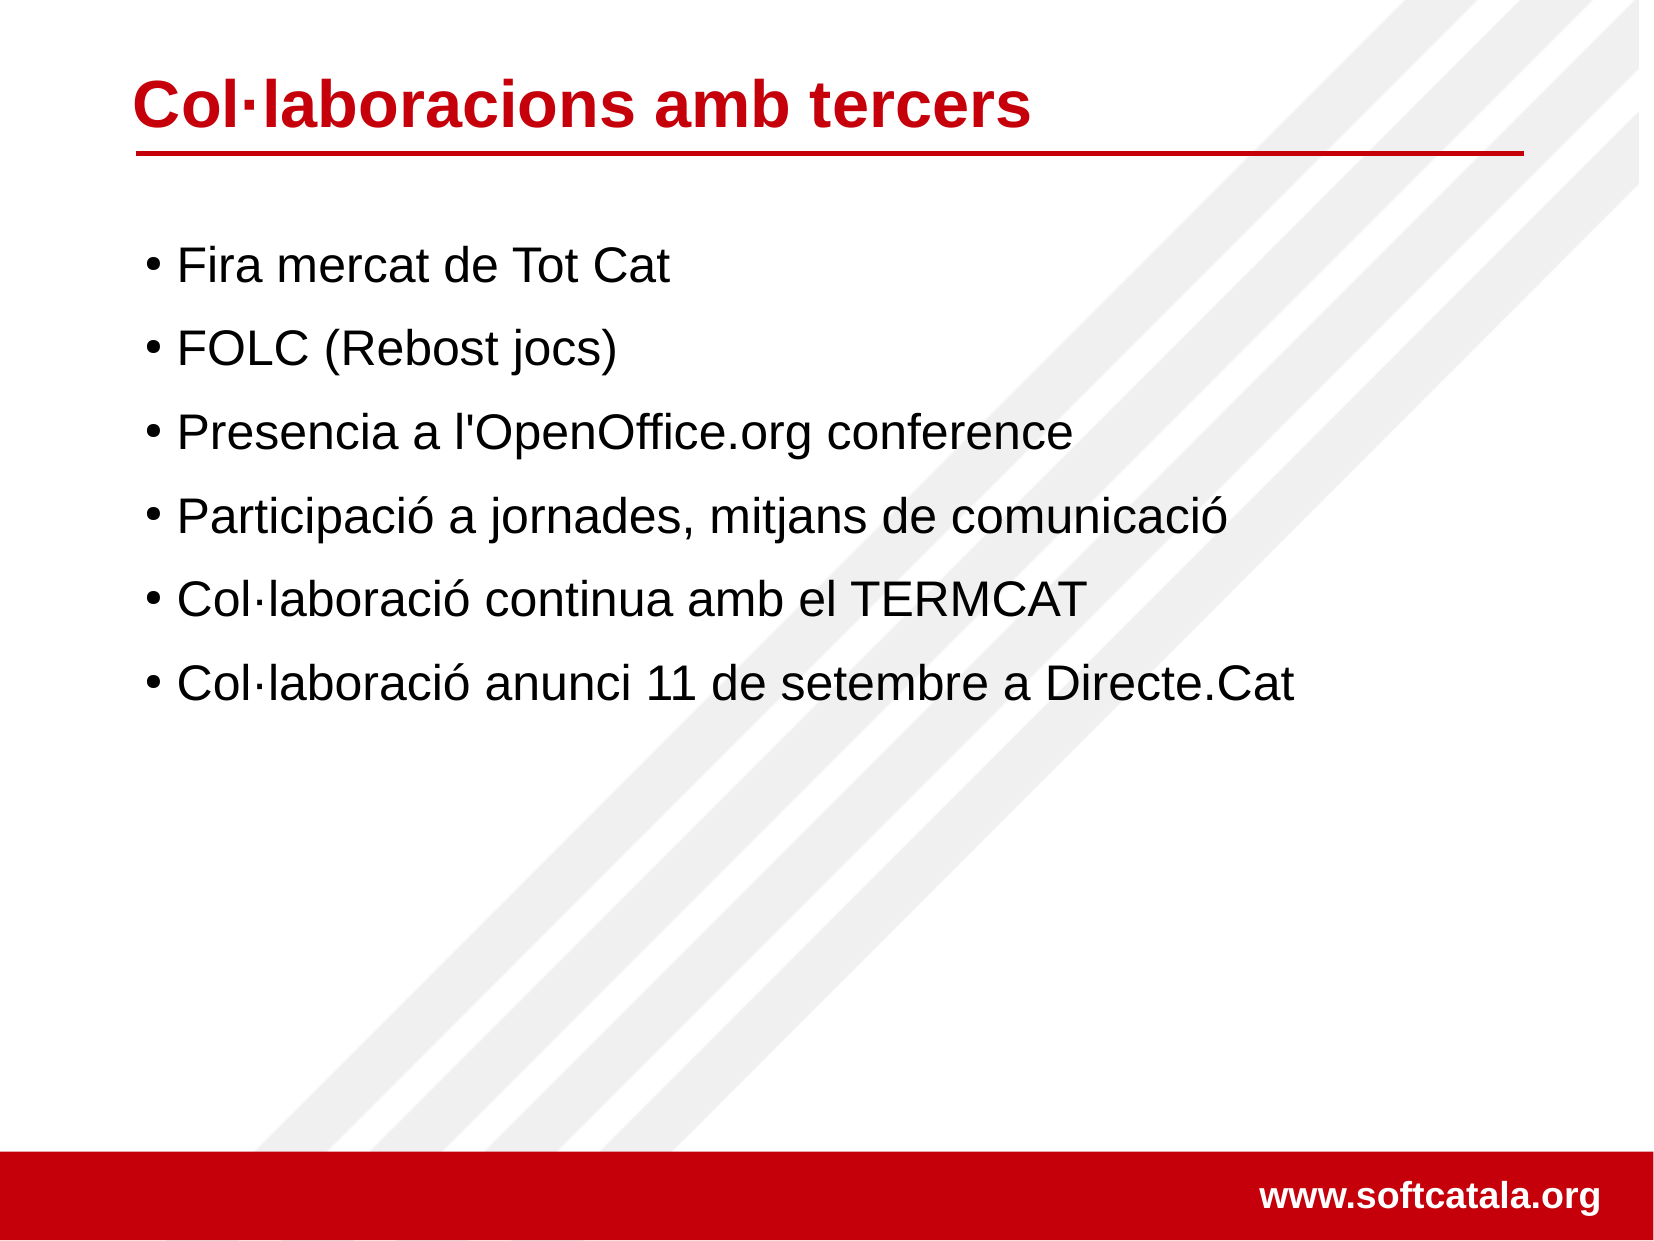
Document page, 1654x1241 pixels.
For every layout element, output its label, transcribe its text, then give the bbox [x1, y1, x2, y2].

text_box Col·laboracions amb tercers [118, 59, 1501, 149]
text_box www.softcatala.org [0, 1151, 1654, 1241]
picture [0, 0, 1639, 1151]
text_box Fira mercat de Tot Cat FOLC (Rebost jocs) Presencia a l'OpenOffice.org conference Participació a jornades, mitjans de comunicació Col·laboració continua amb el TERMCAT Col·laboració anunci 11 de setembre a Directe.Cat [129, 201, 1512, 691]
